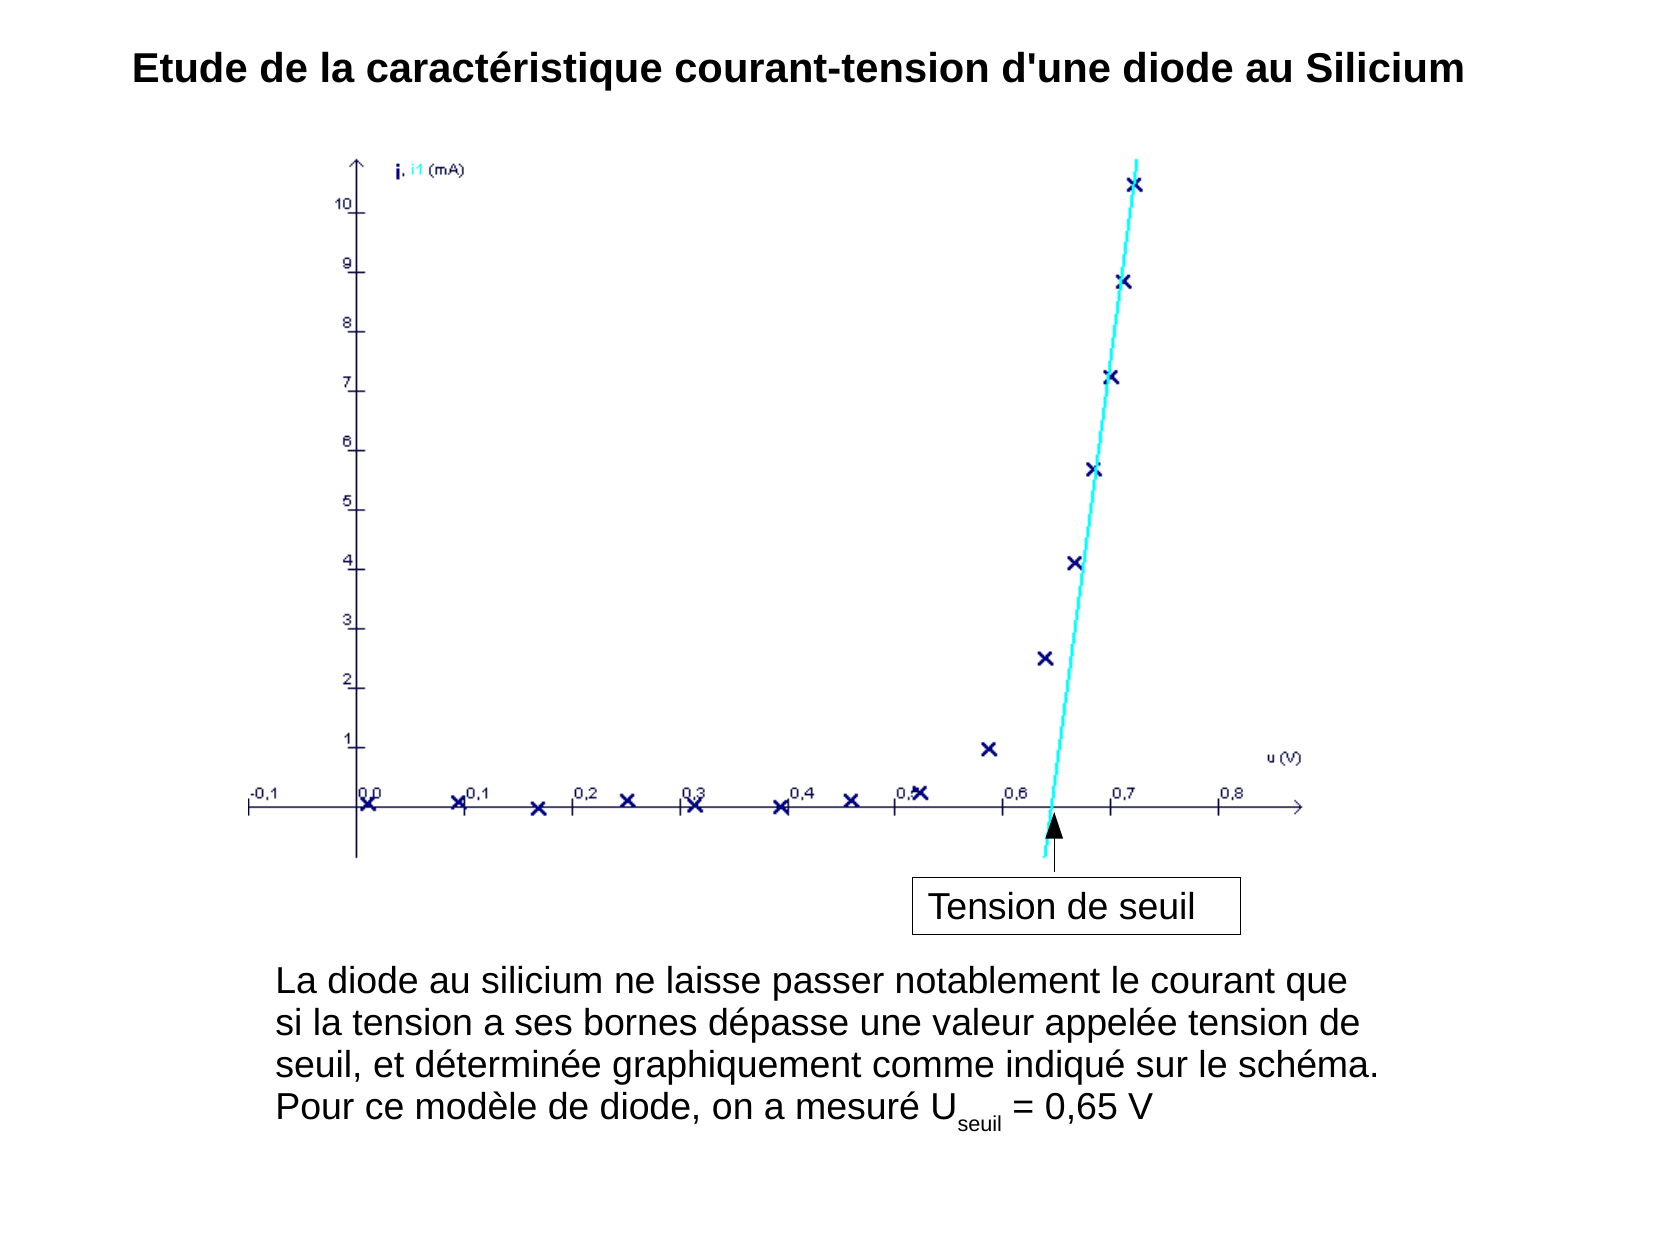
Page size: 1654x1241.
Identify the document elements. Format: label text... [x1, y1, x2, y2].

text_box La diode au silicium ne laisse passer notablement le courant que si la tension a ses bornes dépasse une valeur appelée tension de seuil, et déterminée graphiquement comme indiqué sur le schéma. Pour ce modèle de diode, on a mesuré Useuil = 0,65 V [260, 952, 1396, 1144]
text_box Etude de la caractéristique courant-tension d'une diode au Silicium [117, 37, 1509, 99]
text_box Tension de seuil [912, 877, 1241, 935]
picture [248, 139, 1315, 866]
